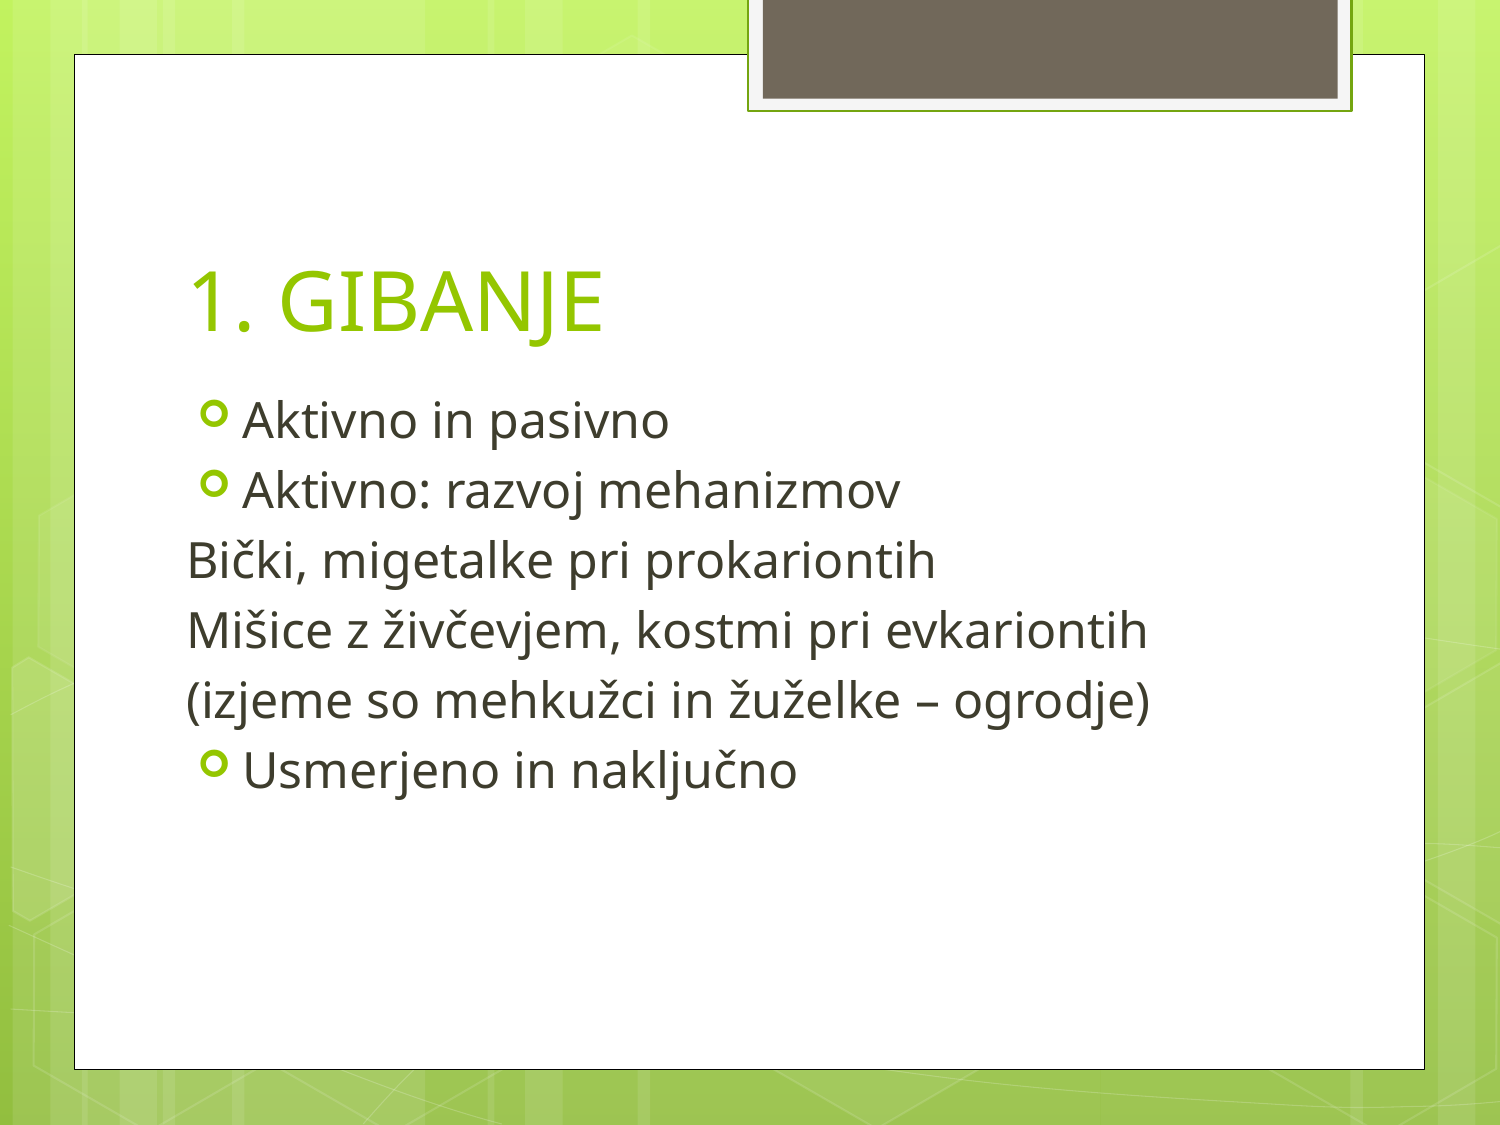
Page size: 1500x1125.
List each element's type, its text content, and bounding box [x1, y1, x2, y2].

title 1. GIBANJE [171, 168, 1324, 356]
list Aktivno in pasivno Aktivno: razvoj mehanizmov Bički, migetalke pri prokariontih Mišice z živčevjem, kostmi pri evkariontih (izjeme so mehkužci in žuželke – ogrodje) Usmerjeno in naključno [171, 381, 1283, 957]
